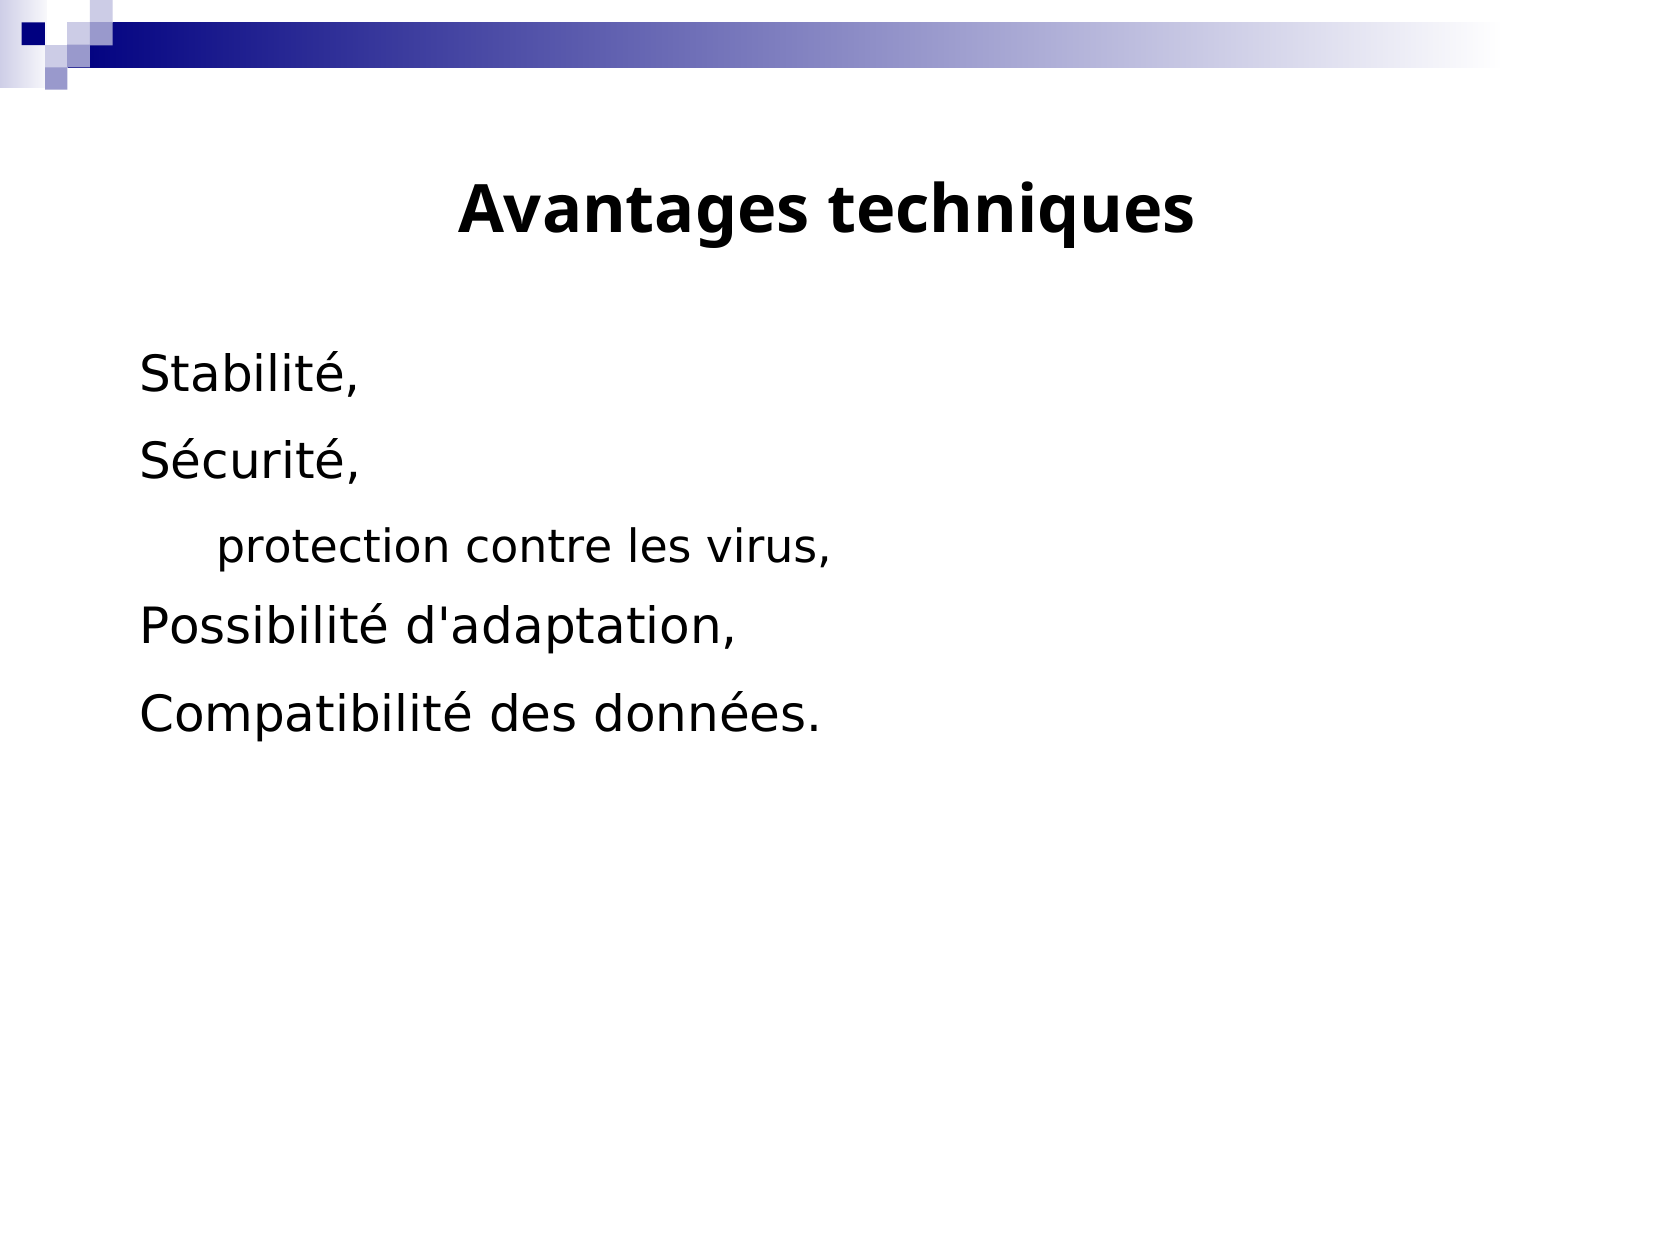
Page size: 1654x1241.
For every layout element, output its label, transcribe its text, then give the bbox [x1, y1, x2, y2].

list Stabilité, Sécurité, protection contre les virus, Possibilité d'adaptation, Compatibilité des données. [121, 344, 1534, 1160]
title Avantages techniques [121, 102, 1534, 311]
